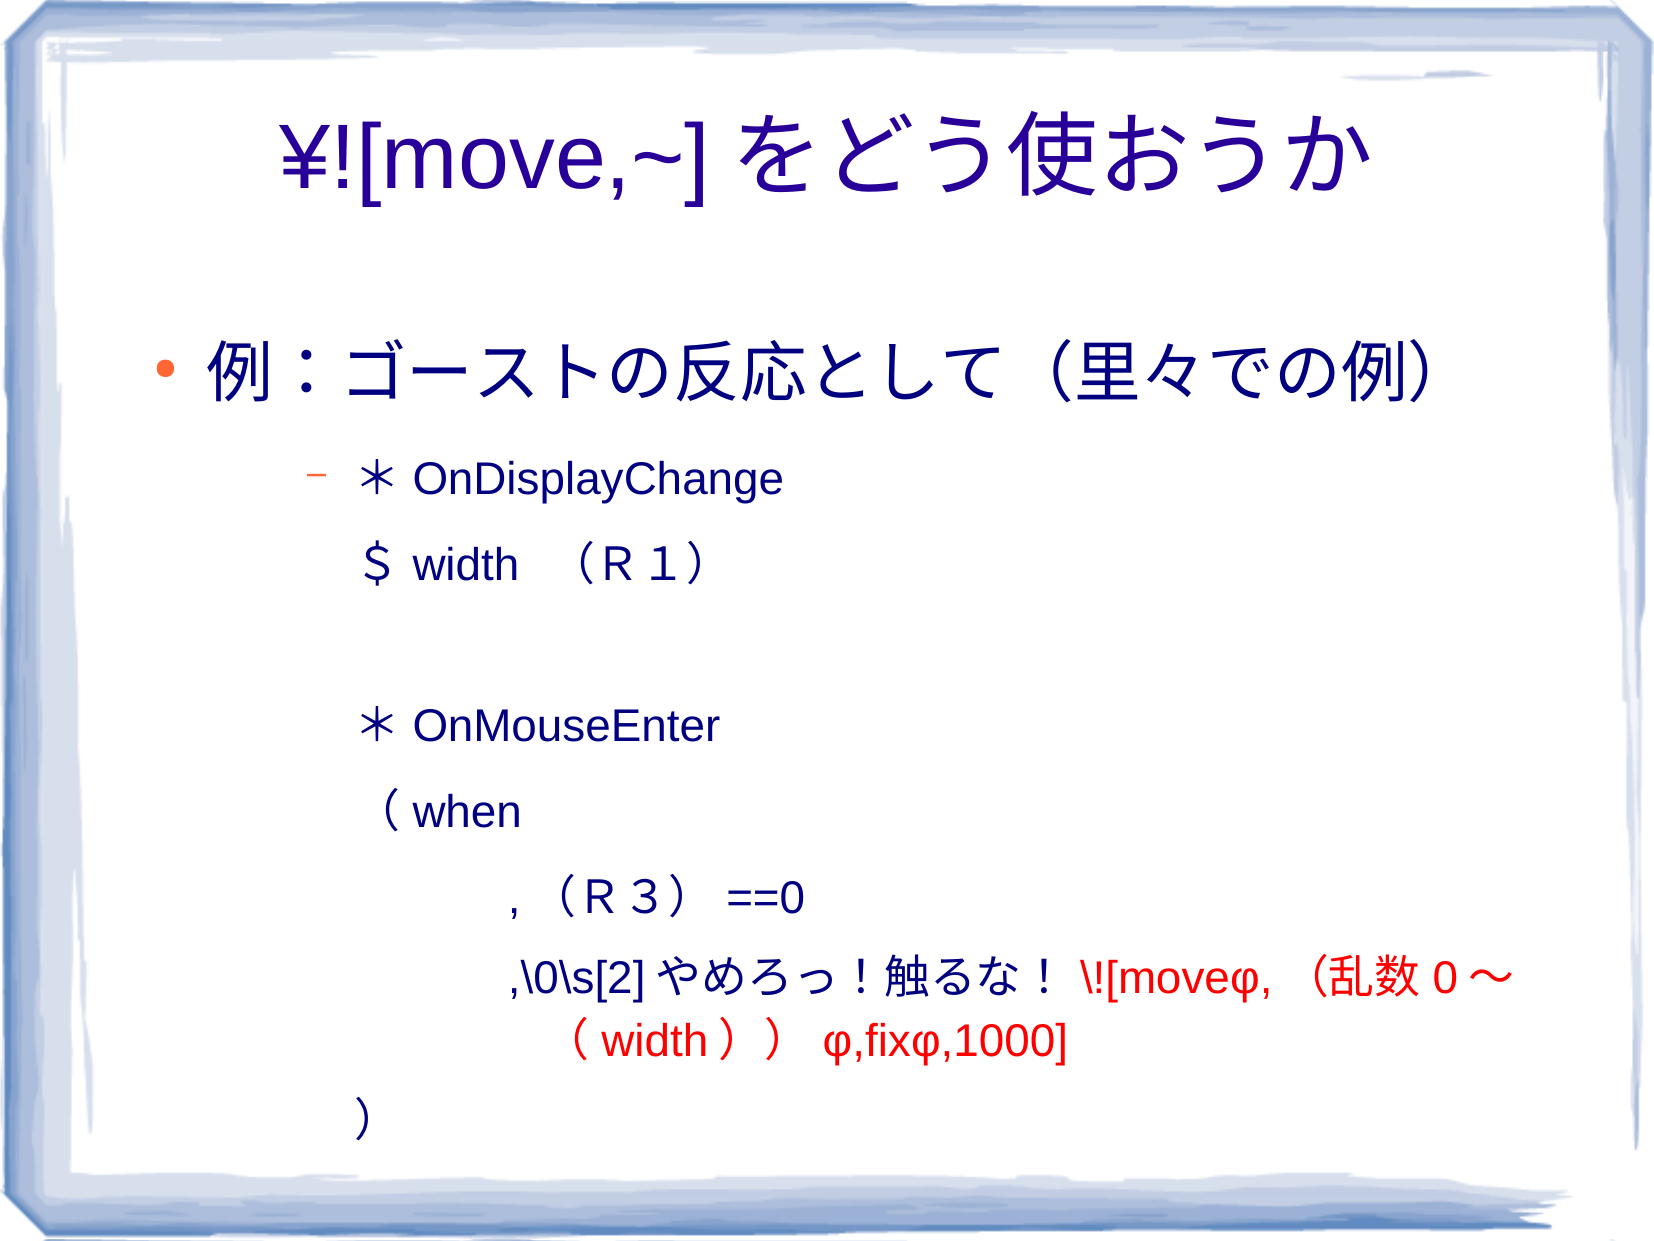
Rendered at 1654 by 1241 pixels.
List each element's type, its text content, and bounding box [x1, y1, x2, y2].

title ¥![move,~]をどう使おうか [82, 49, 1571, 257]
list 例：ゴーストの反応として（里々での例） ＊OnDisplayChange ＄width （Ｒ１） ＊OnMouseEnter （when ,（Ｒ３）==0 ,\0\s[2]やめろっ！触るな！\![moveφ,（乱数0〜（width））φ,fixφ,1000] ） [118, 324, 1571, 1152]
picture [0, 0, 1654, 1241]
